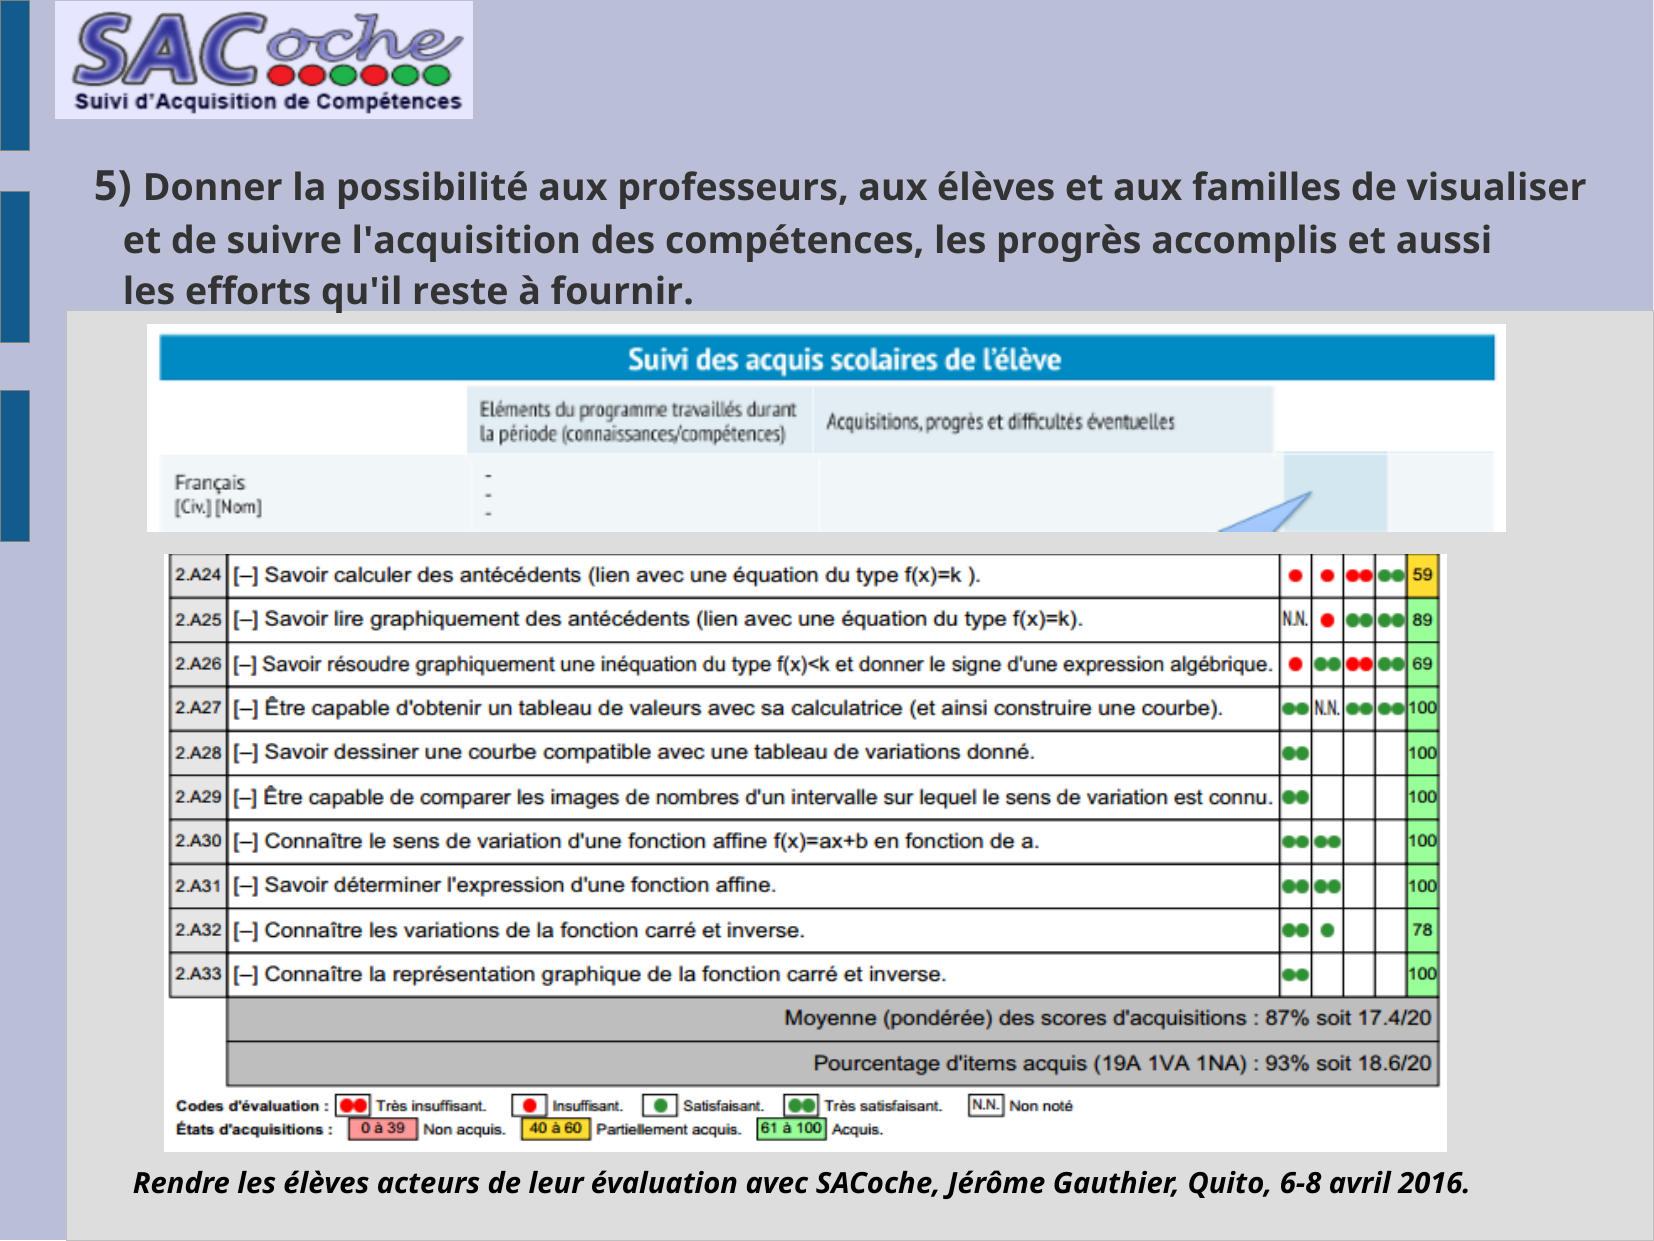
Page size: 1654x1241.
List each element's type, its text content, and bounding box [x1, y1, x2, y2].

picture [164, 554, 1447, 1152]
picture [147, 324, 1506, 532]
picture [55, 1, 473, 119]
title 5) Donner la possibilité aux professeurs, aux élèves et aux familles de visualiser et de suivre l'acquisition des compétences, les progrès accomplis et aussi les efforts qu'il reste à fournir. [93, 0, 1595, 739]
text_box Rendre les élèves acteurs de leur évaluation avec SACoche, Jérôme Gauthier, Quito, 6-8 avril 2016. [118, 1154, 1654, 1211]
